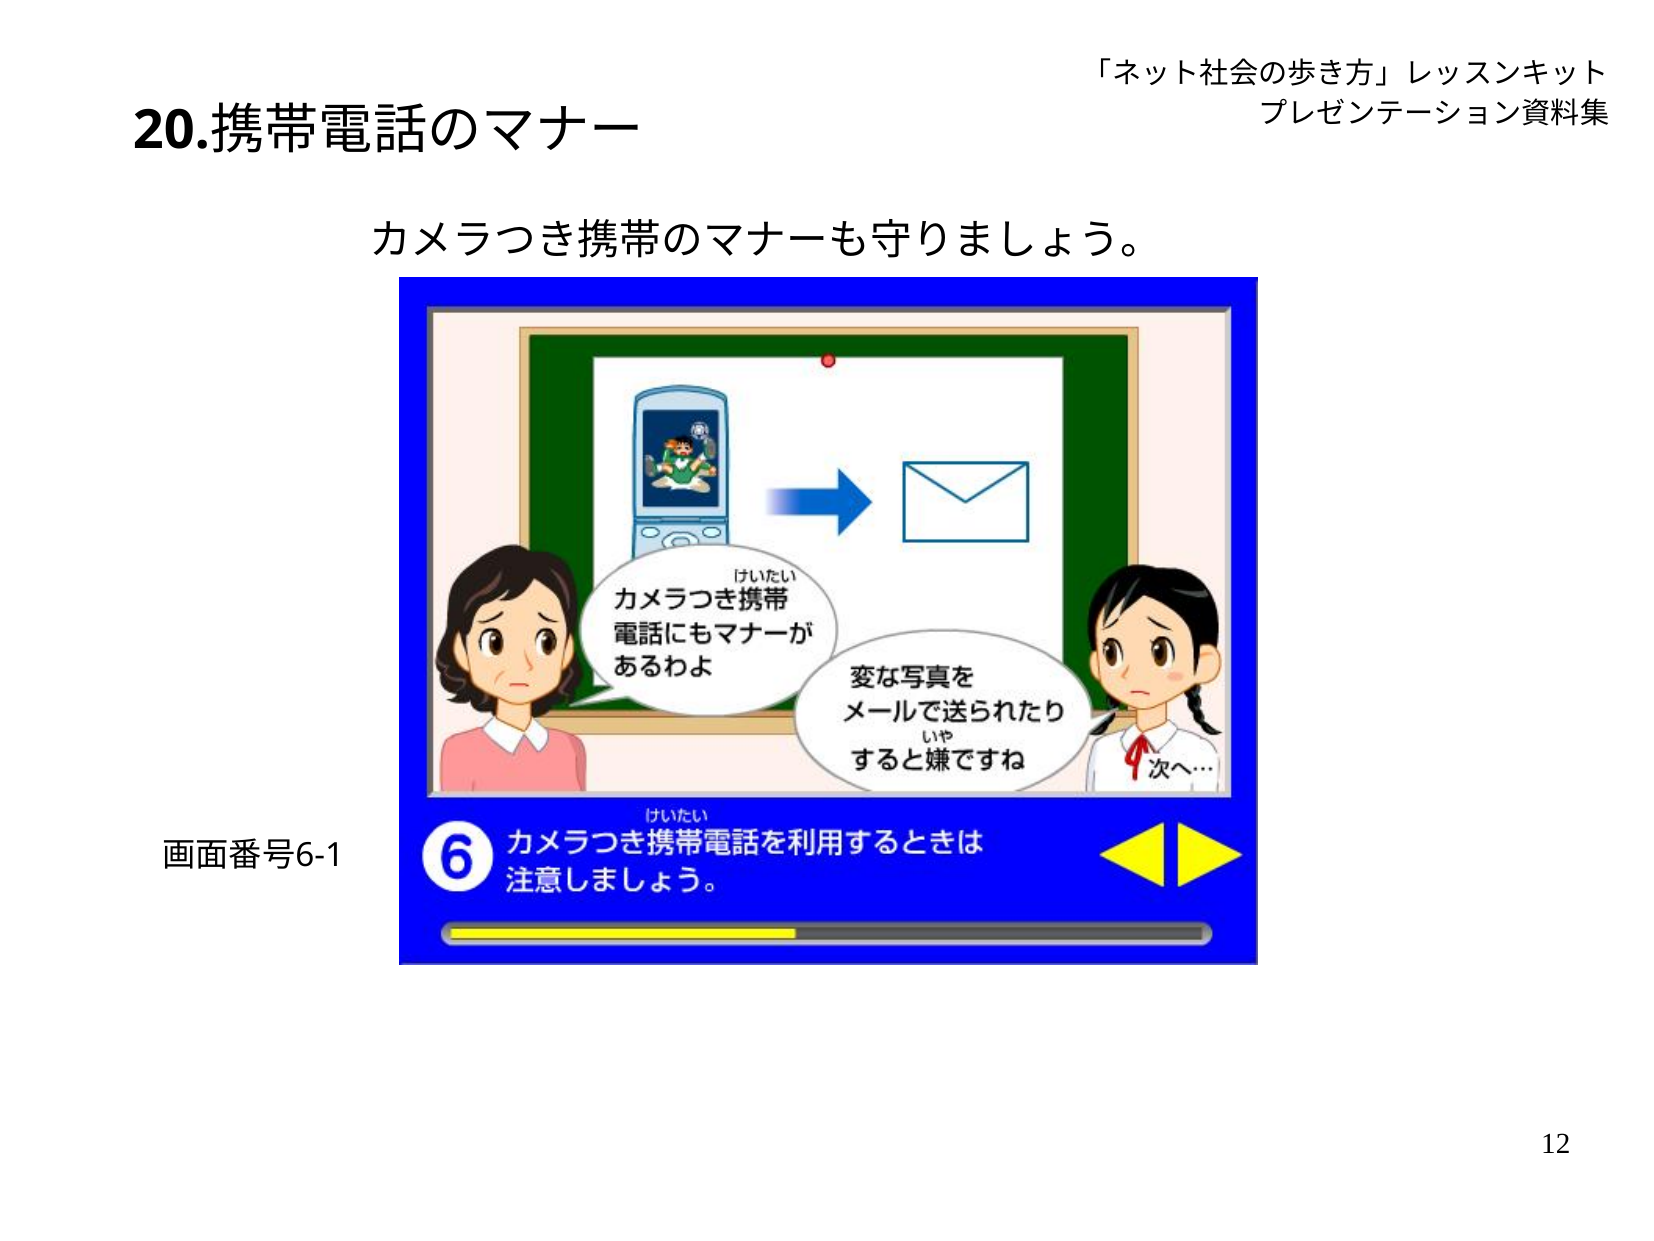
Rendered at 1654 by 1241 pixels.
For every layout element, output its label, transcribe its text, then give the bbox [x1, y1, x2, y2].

text_box 20.携帯電話のマナー [118, 88, 975, 169]
text_box カメラつき携帯のマナーも守りましょう。 [354, 206, 1211, 272]
picture [399, 277, 1258, 965]
text_box 「ネット社会の歩き方」レッスンキット プレゼンテーション資料集 [1062, 44, 1625, 139]
text_box 画面番号6-1 [147, 826, 384, 882]
